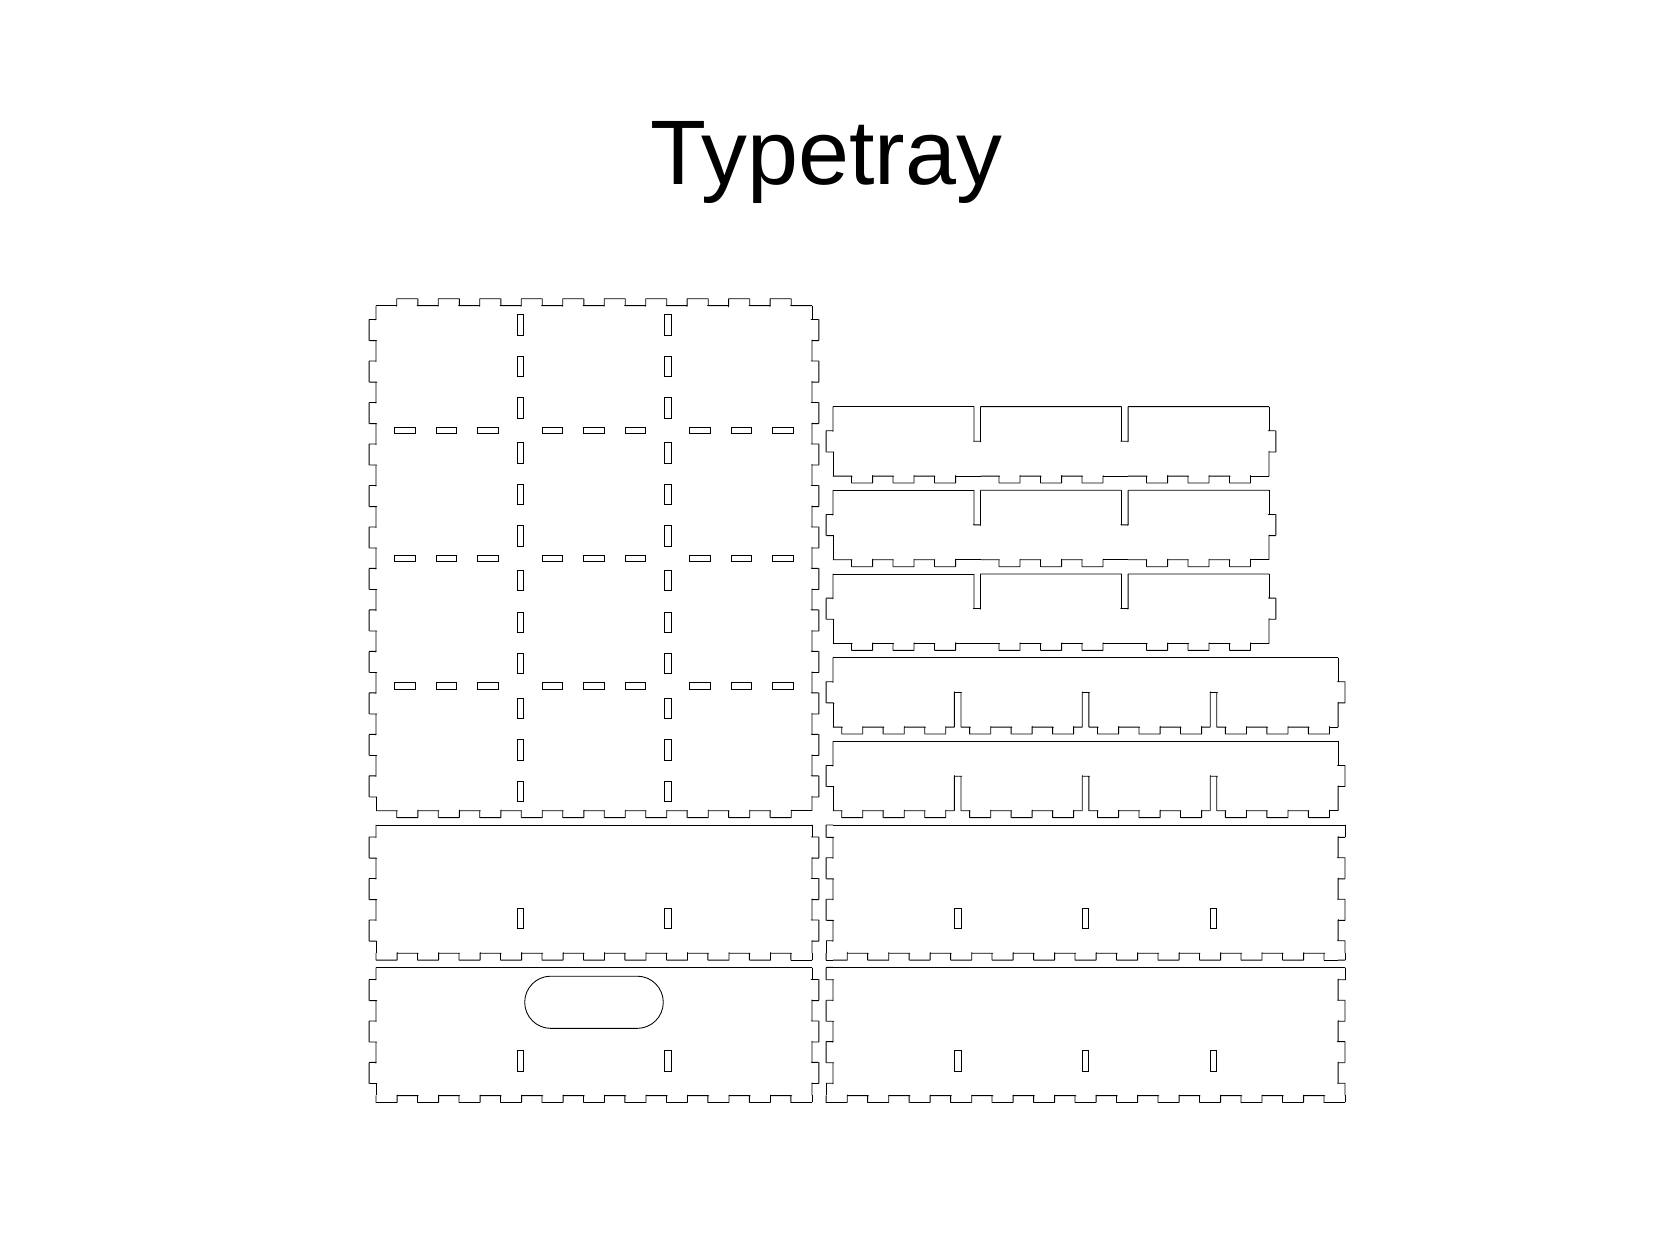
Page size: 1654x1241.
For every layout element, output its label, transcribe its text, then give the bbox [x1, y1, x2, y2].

title Typetray [82, 49, 1571, 257]
picture [358, 240, 1386, 1114]
